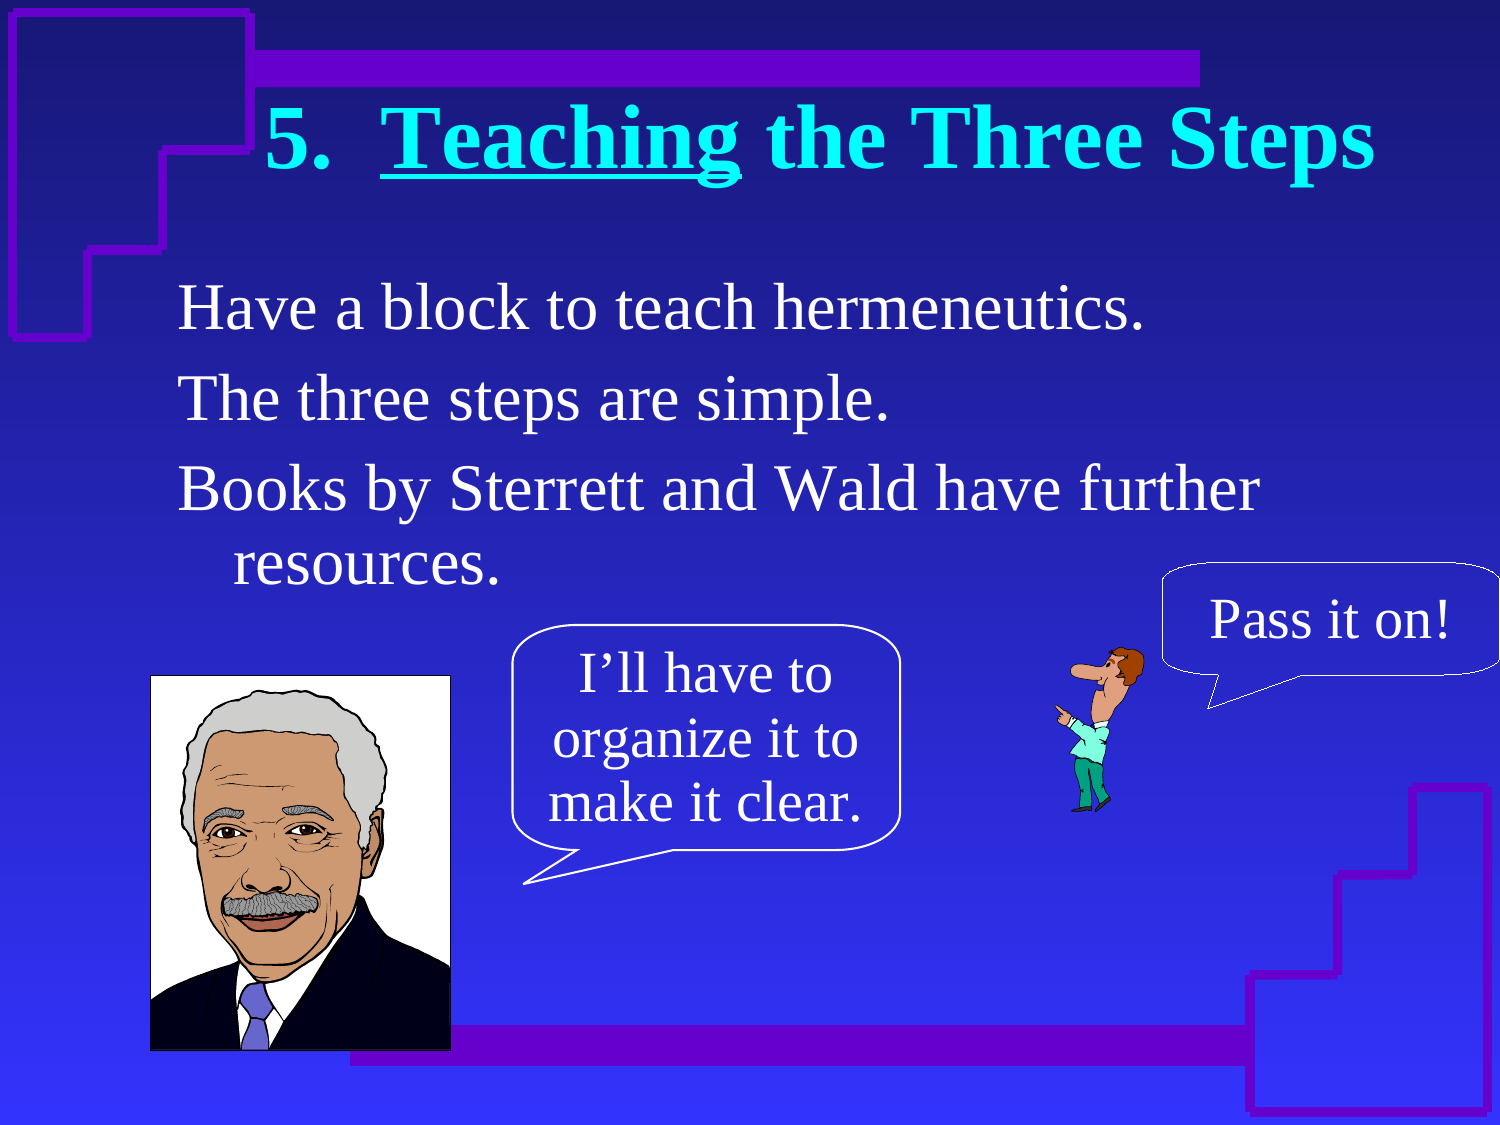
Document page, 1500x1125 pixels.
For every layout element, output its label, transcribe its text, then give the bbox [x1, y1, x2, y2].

list Have a block to teach hermeneutics. The three steps are simple. Books by Sterrett and Wald have further resources. [162, 262, 1450, 988]
text_box I’ll have to organize it to make it clear. [512, 624, 901, 885]
text_box [150, 675, 451, 688]
title 5. Teaching the Three Steps [249, 74, 1450, 201]
chart [1054, 646, 1145, 813]
picture [150, 688, 451, 1051]
text_box Pass it on! [1162, 562, 1500, 709]
